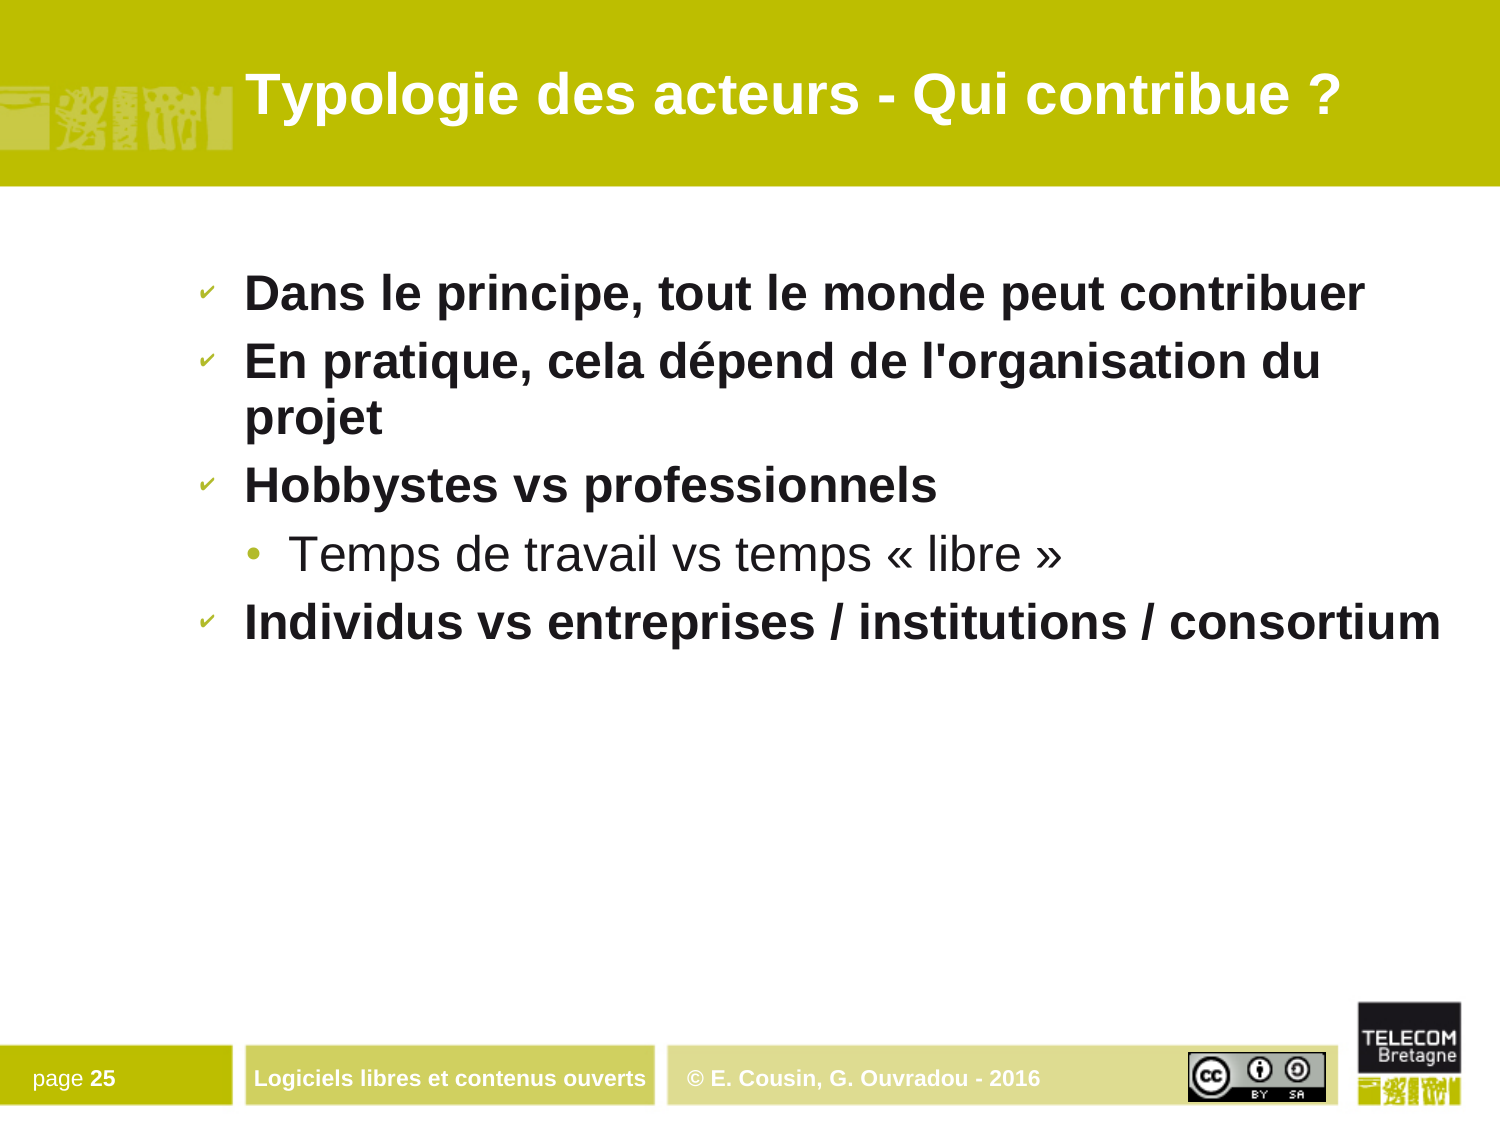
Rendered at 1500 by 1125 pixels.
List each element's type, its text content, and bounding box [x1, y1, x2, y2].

list Dans le principe, tout le monde peut contribuer En pratique, cela dépend de l'organisation du projet Hobbystes vs professionnels Temps de travail vs temps « libre » Individus vs entreprises / institutions / consortium [200, 265, 1459, 653]
title Typologie des acteurs - Qui contribue ? [245, 23, 1459, 166]
picture [0, 0, 1500, 1125]
